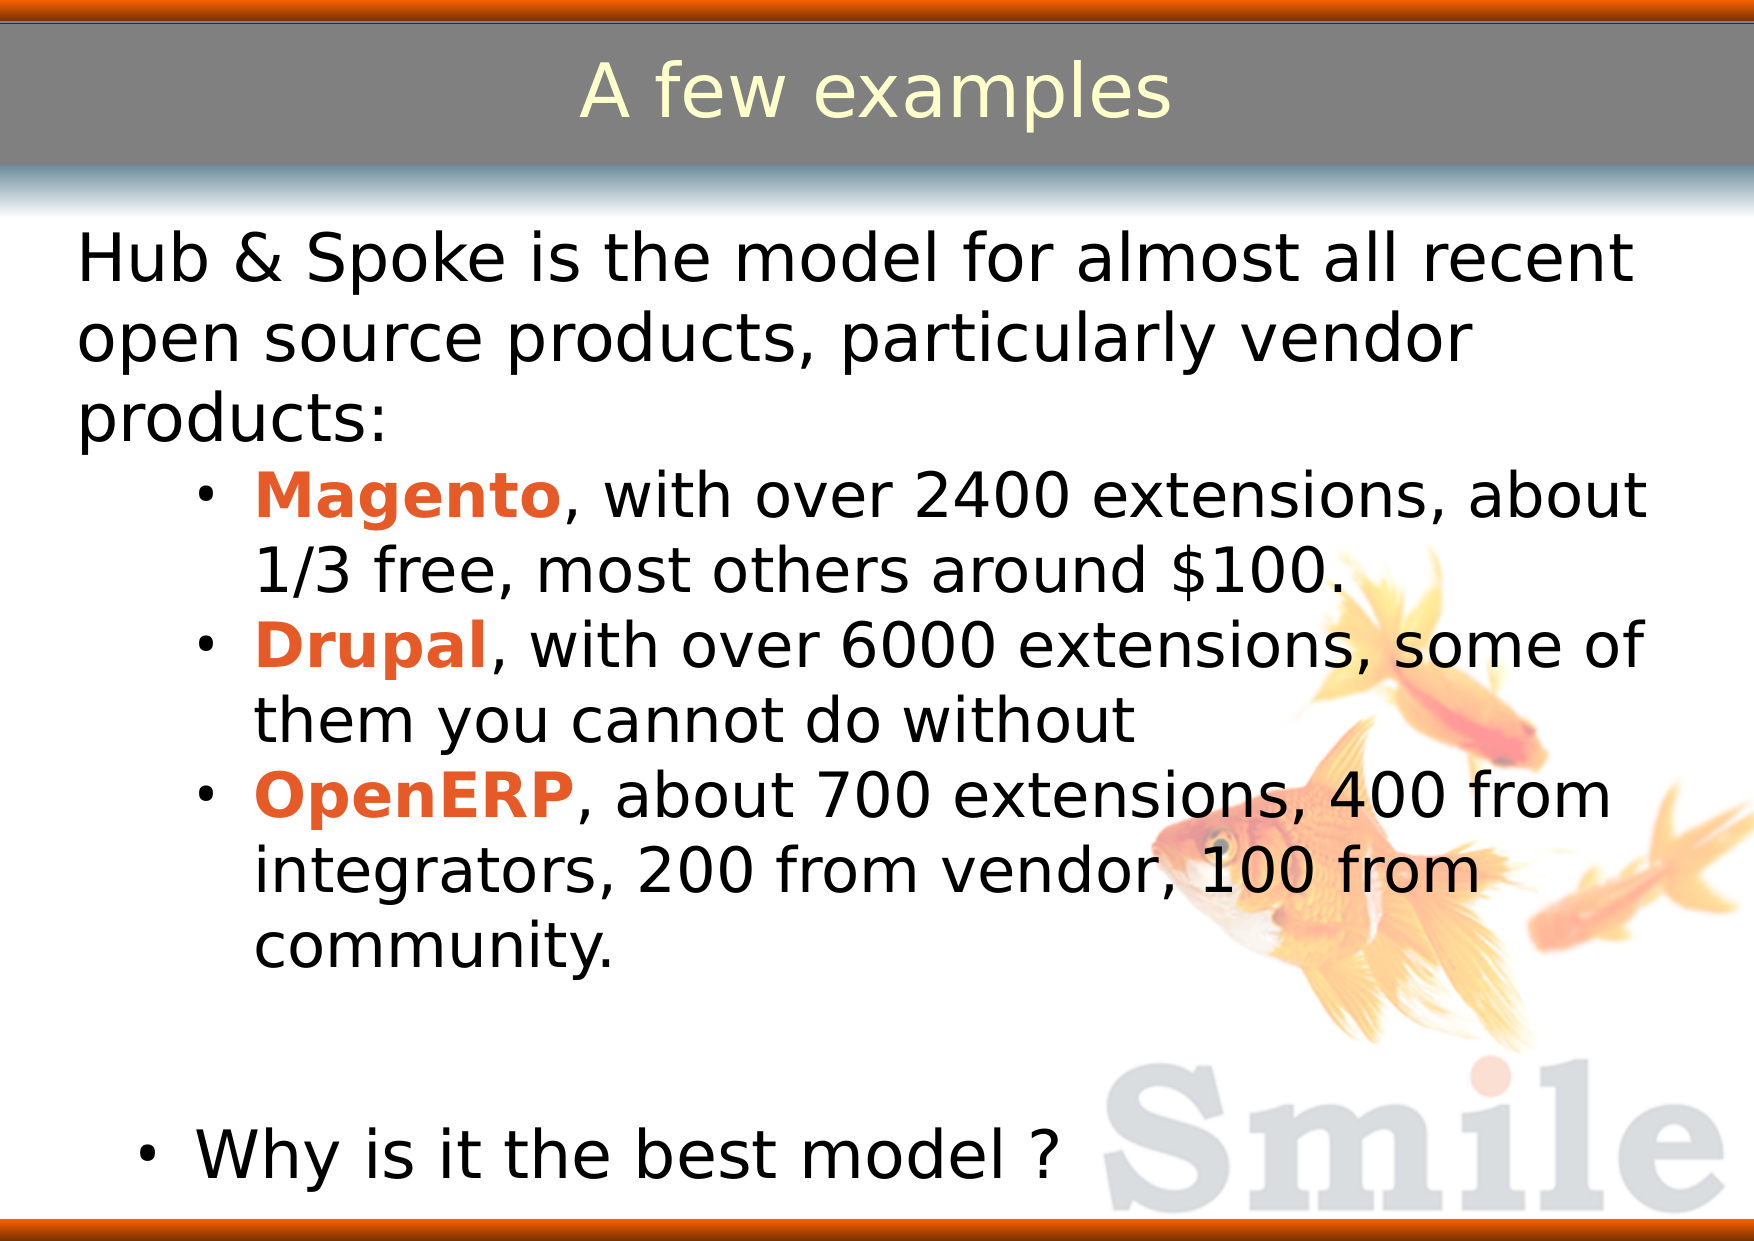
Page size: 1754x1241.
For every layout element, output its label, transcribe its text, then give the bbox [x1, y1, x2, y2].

title A few examples [0, 22, 1754, 166]
list Hub & Spoke is the model for almost all recent open source products, particularly vendor products: Magento, with over 2400 extensions, about 1/3 free, most others around $100. Drupal, with over 6000 extensions, some of them you cannot do without OpenERP, about 700 extensions, 400 from integrators, 200 from vendor, 100 from community. Why is it the best model ? [59, 206, 1754, 1241]
